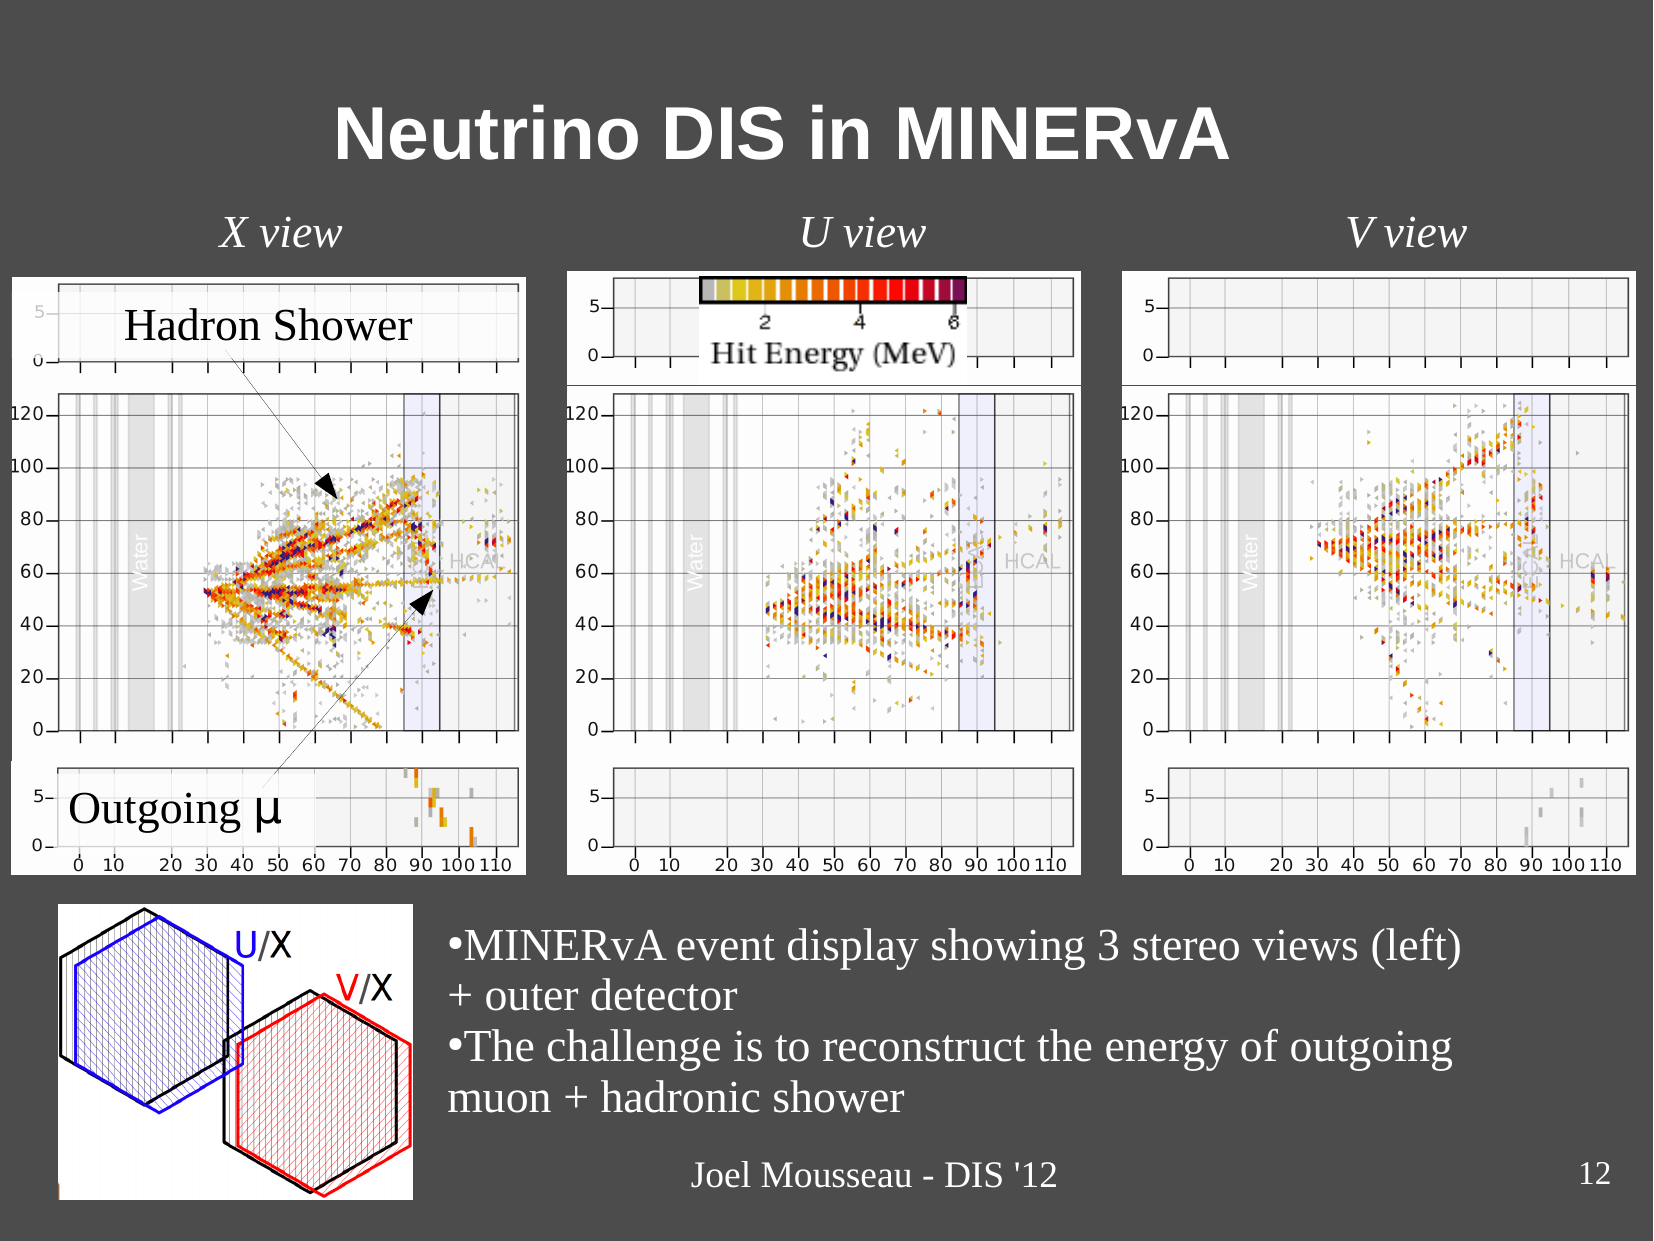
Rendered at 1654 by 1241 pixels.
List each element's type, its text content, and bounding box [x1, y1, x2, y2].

title Neutrino DIS in MINERvA [136, 37, 1430, 230]
text_box Outgoing μ [53, 773, 316, 854]
text_box Hadron Shower [11, 292, 525, 359]
text_box V view [1275, 199, 1538, 265]
picture [1122, 386, 1636, 875]
picture [567, 386, 1081, 875]
text_box U view [712, 199, 1013, 265]
text_box X view [112, 199, 451, 265]
picture [567, 271, 1081, 385]
picture [11, 277, 526, 875]
picture [1122, 271, 1636, 385]
picture [58, 904, 413, 1201]
text_box MINERvA event display showing 3 stereo views (left) + outer detector The challenge is to reconstruct the energy of outgoing muon + hadronic shower [432, 911, 1483, 1130]
